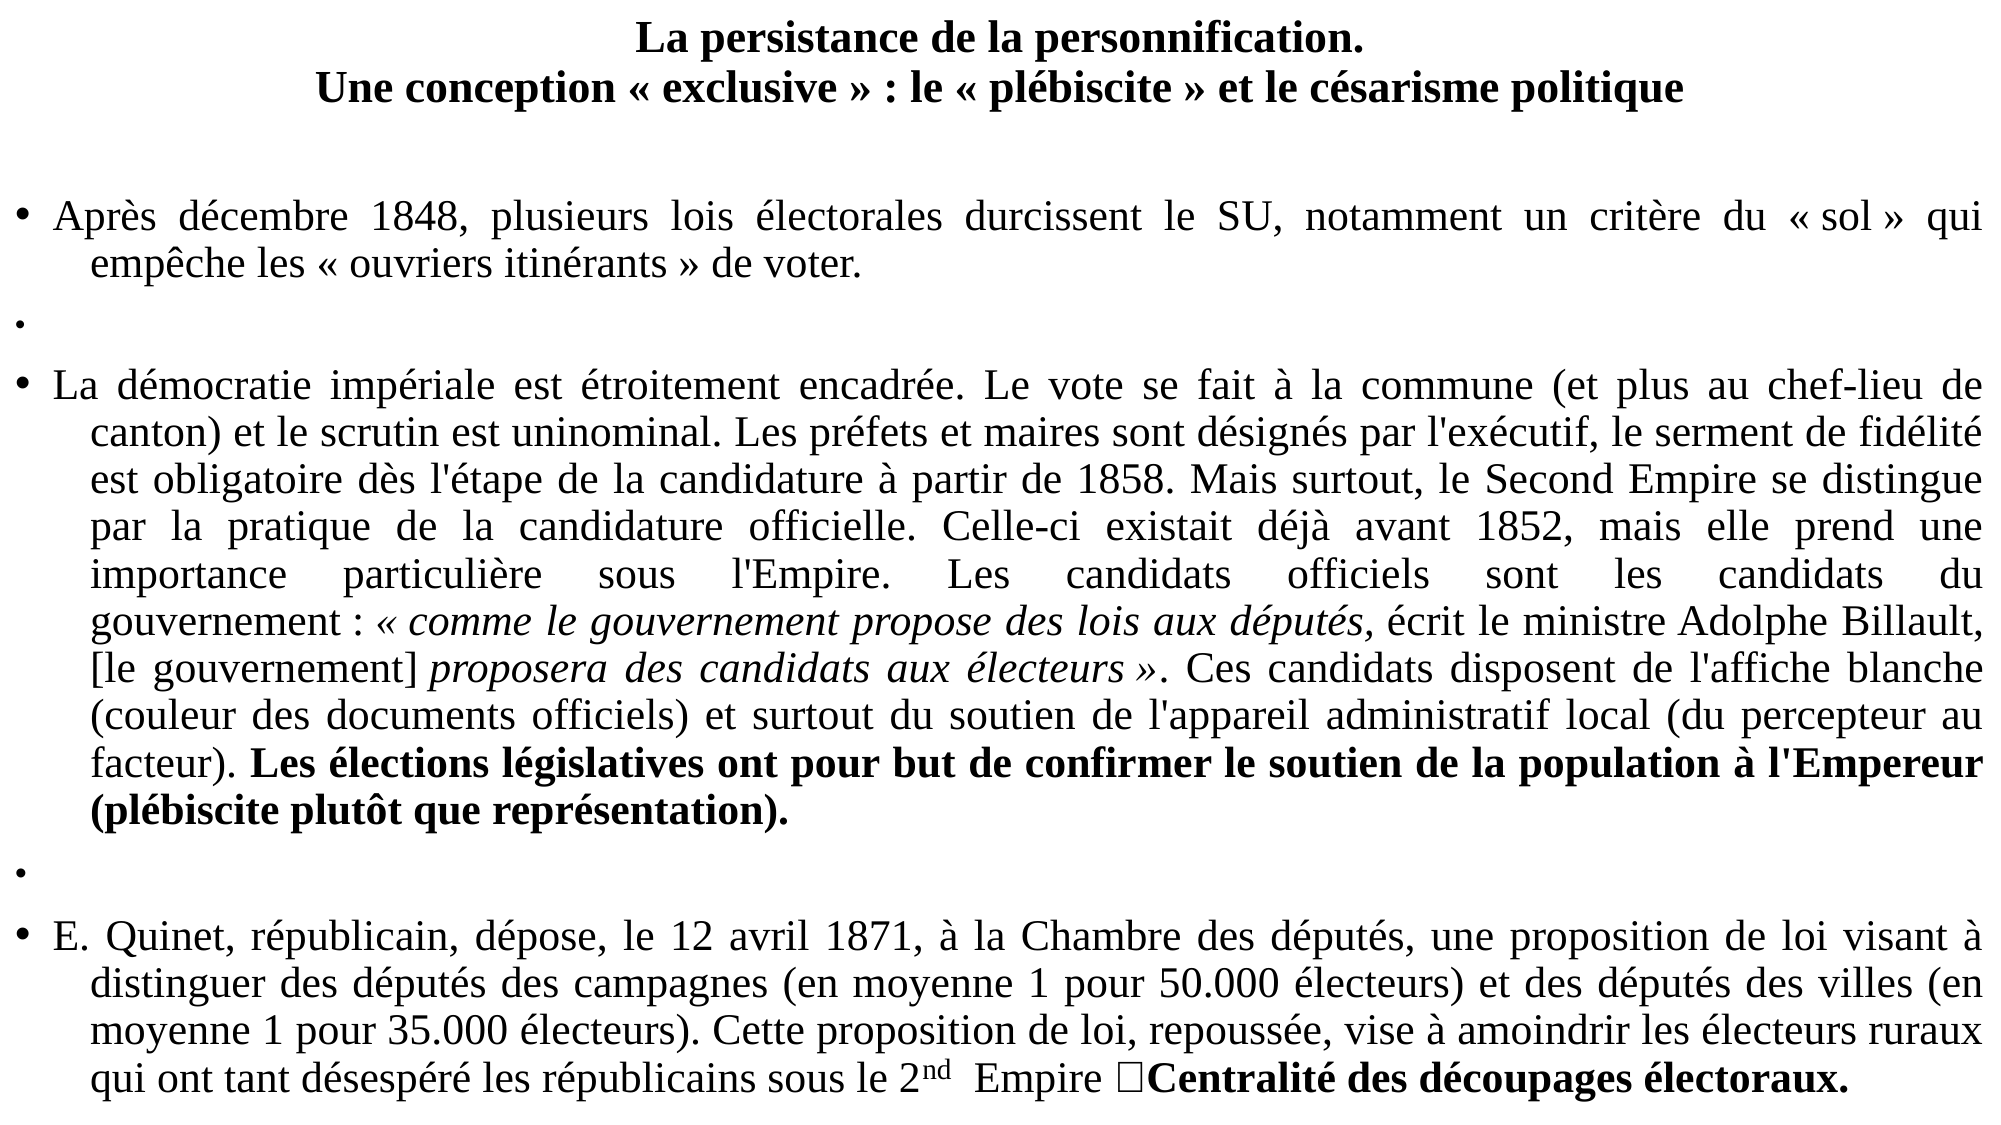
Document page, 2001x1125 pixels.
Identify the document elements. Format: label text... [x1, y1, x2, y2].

list Après décembre 1848, plusieurs lois électorales durcissent le SU, notamment un critère du « sol » qui empêche les « ouvriers itinérants » de voter. La démocratie impériale est étroitement encadrée. Le vote se fait à la commune (et plus au chef-lieu de canton) et le scrutin est uninominal. Les préfets et maires sont désignés par l'exécutif, le serment de fidélité est obligatoire dès l'étape de la candidature à partir de 1858. Mais surtout, le Second Empire se distingue par la pratique de la candidature officielle. Celle-ci existait déjà avant 1852, mais elle prend une importance particulière sous l'Empire. Les candidats officiels sont les candidats du gouvernement : « comme le gouvernement propose des lois aux députés, écrit le ministre Adolphe Billault, [le gouvernement] proposera des candidats aux électeurs ». Ces candidats disposent de l'affiche blanche (couleur des documents officiels) et surtout du soutien de l'appareil administratif local (du percepteur au facteur). Les élections législatives ont pour but de confirmer le soutien de la population à l'Empereur (plébiscite plutôt que représentation). E. Quinet, républicain, dépose, le 12 avril 1871, à la Chambre des députés, une proposition de loi visant à distinguer des députés des campagnes (en moyenne 1 pour 50.000 électeurs) et des députés des villes (en moyenne 1 pour 35.000 électeurs). Cette proposition de loi, repoussée, vise à amoindrir les électeurs ruraux qui ont tant désespéré les républicains sous le 2nd Empire Centralité des découpages électoraux. [0, 184, 2000, 1125]
title La persistance de la personnification. Une conception « exclusive » : le « plébiscite » et le césarisme politique [249, 0, 1750, 126]
